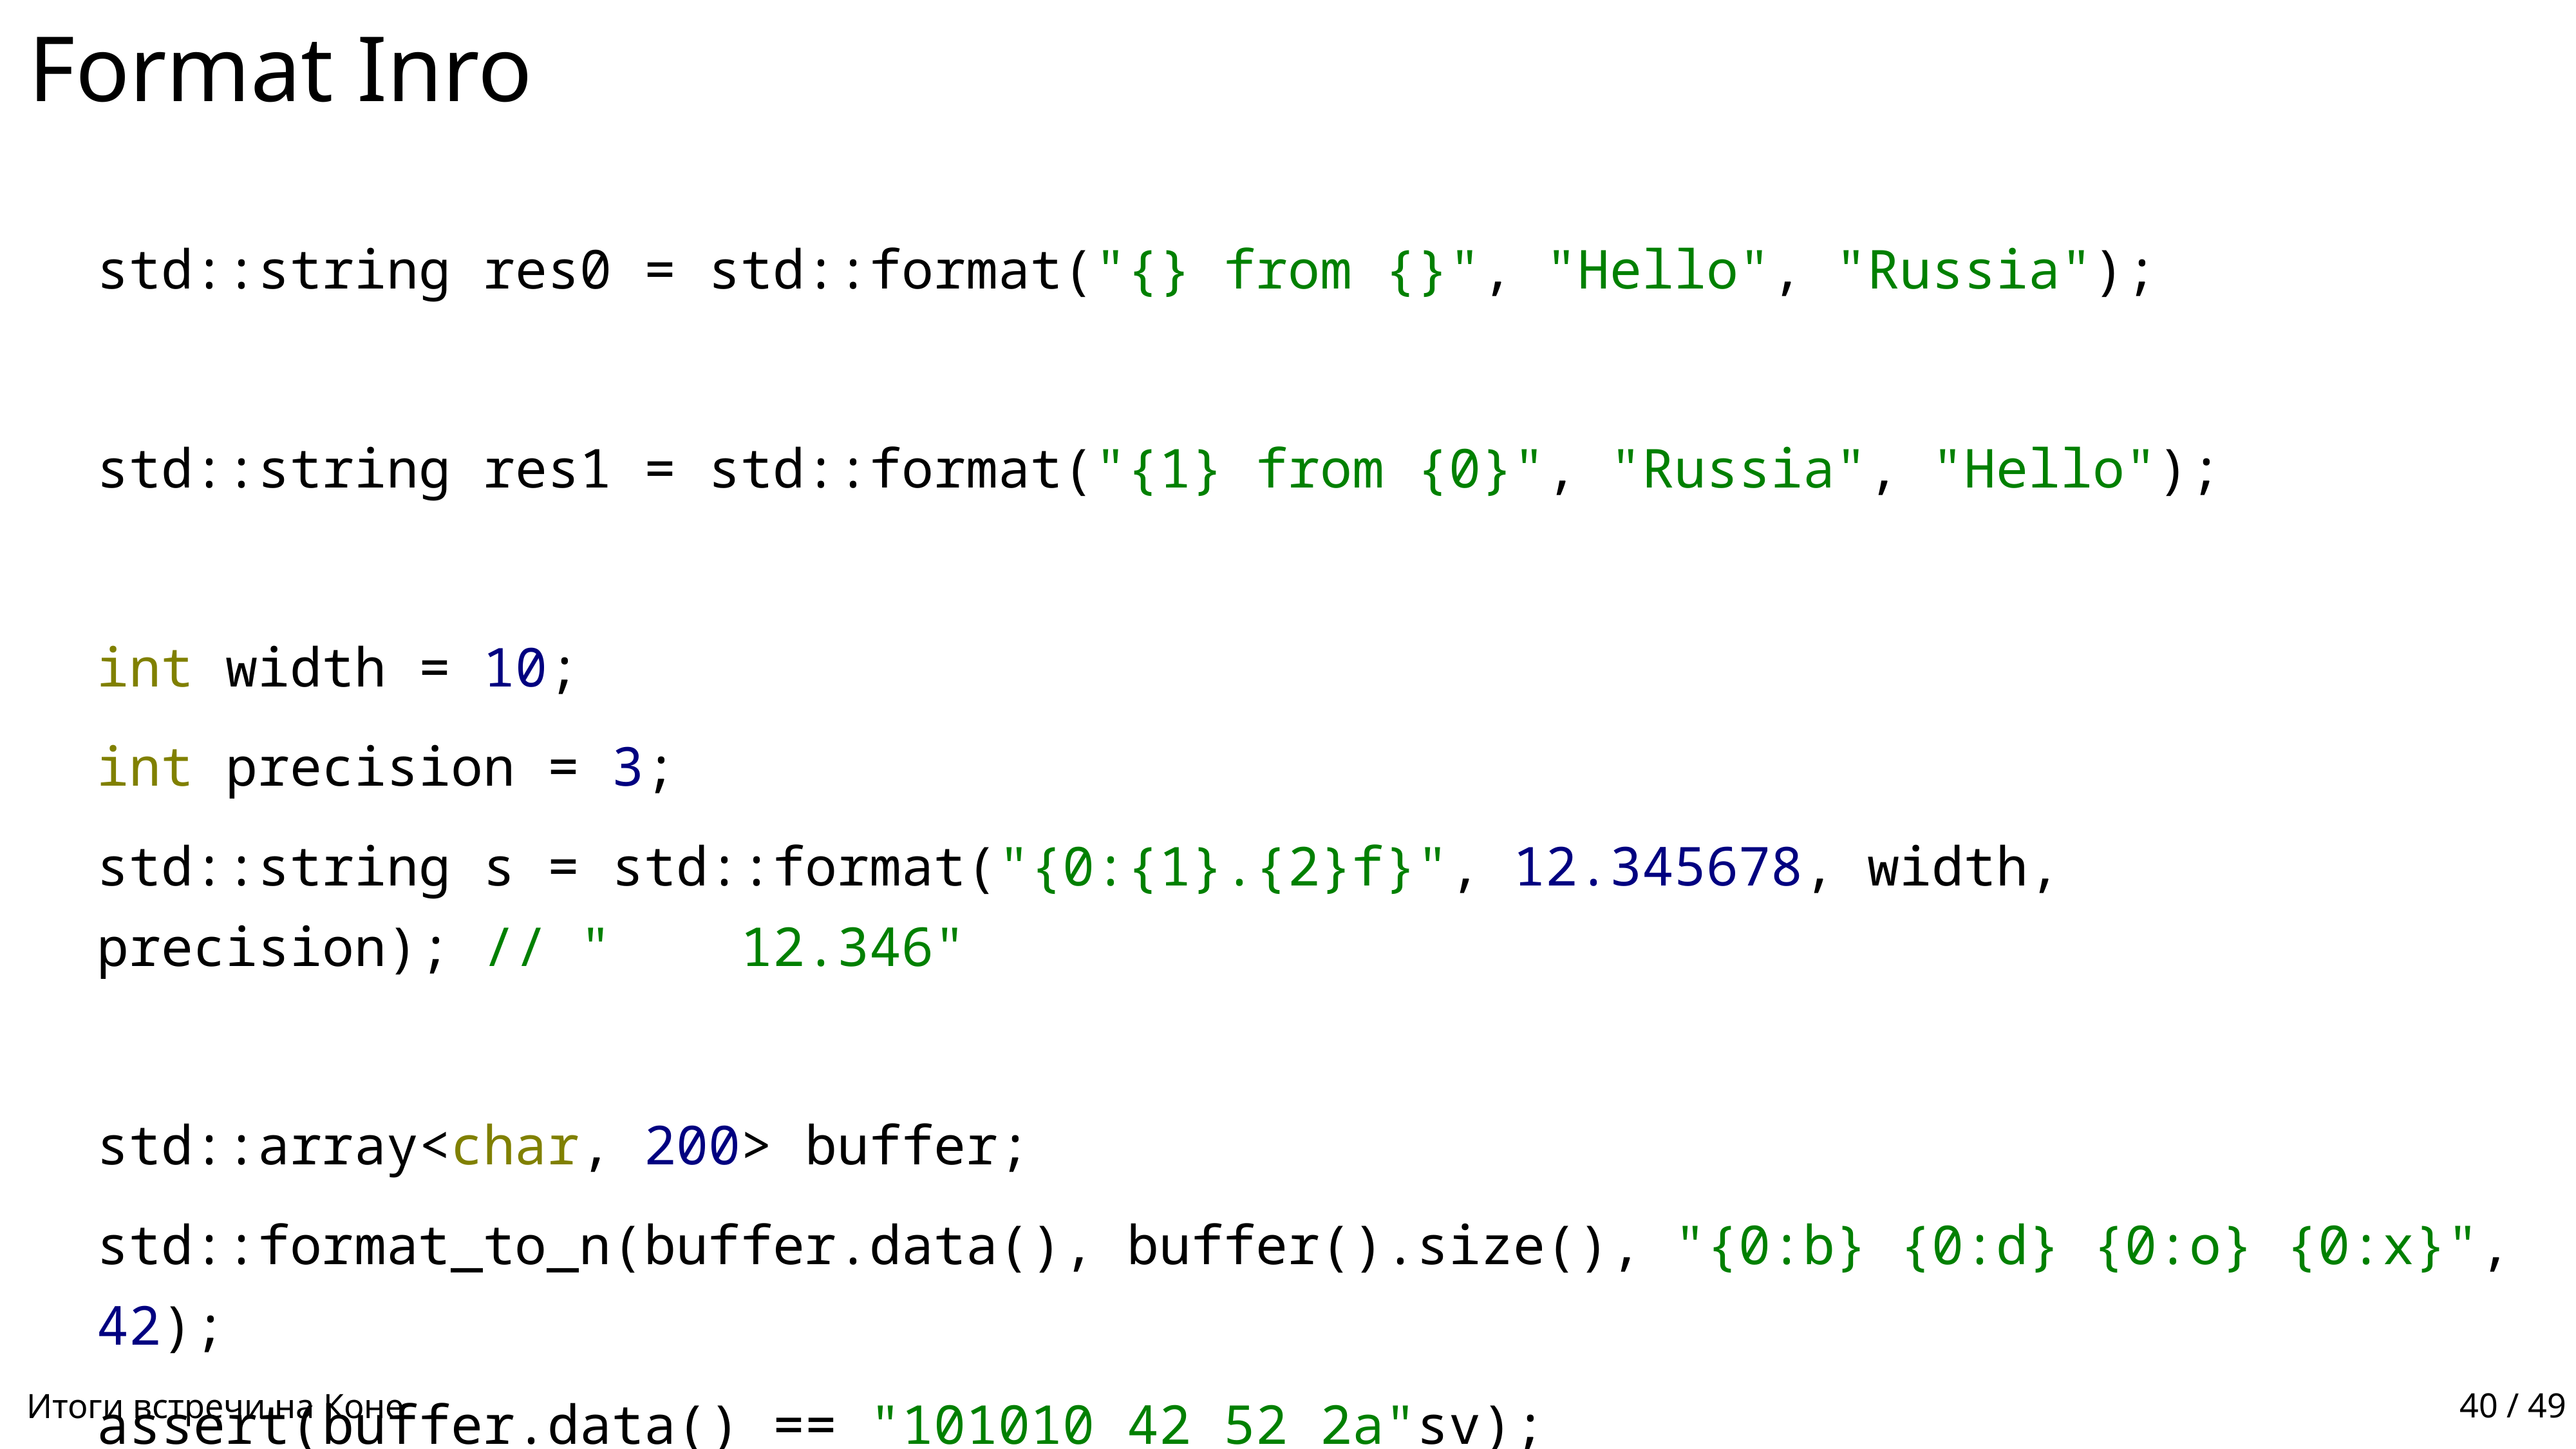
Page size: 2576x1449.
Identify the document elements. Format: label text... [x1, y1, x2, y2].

title Format Inro [19, 19, 2550, 155]
list Итоги встречи на Коне [17, 1376, 1114, 1431]
list <number> / 49 [1479, 1376, 2576, 1431]
list std::string res0 = std::format("{} from {}", "Hello", "Russia"); std::string res1 = std::format("{1} from {0}", "Russia", "Hello"); int width = 10; int precision = 3; std::string s = std::format("{0:{1}.{2}f}", 12.345678, width, precision); // " 12.346" std::array<char, 200> buffer; std::format_to_n(buffer.data(), buffer().size(), "{0:b} {0:d} {0:o} {0:x}", 42); assert(buffer.data() == "101010 42 52 2a"sv); [87, 214, 2550, 1382]
